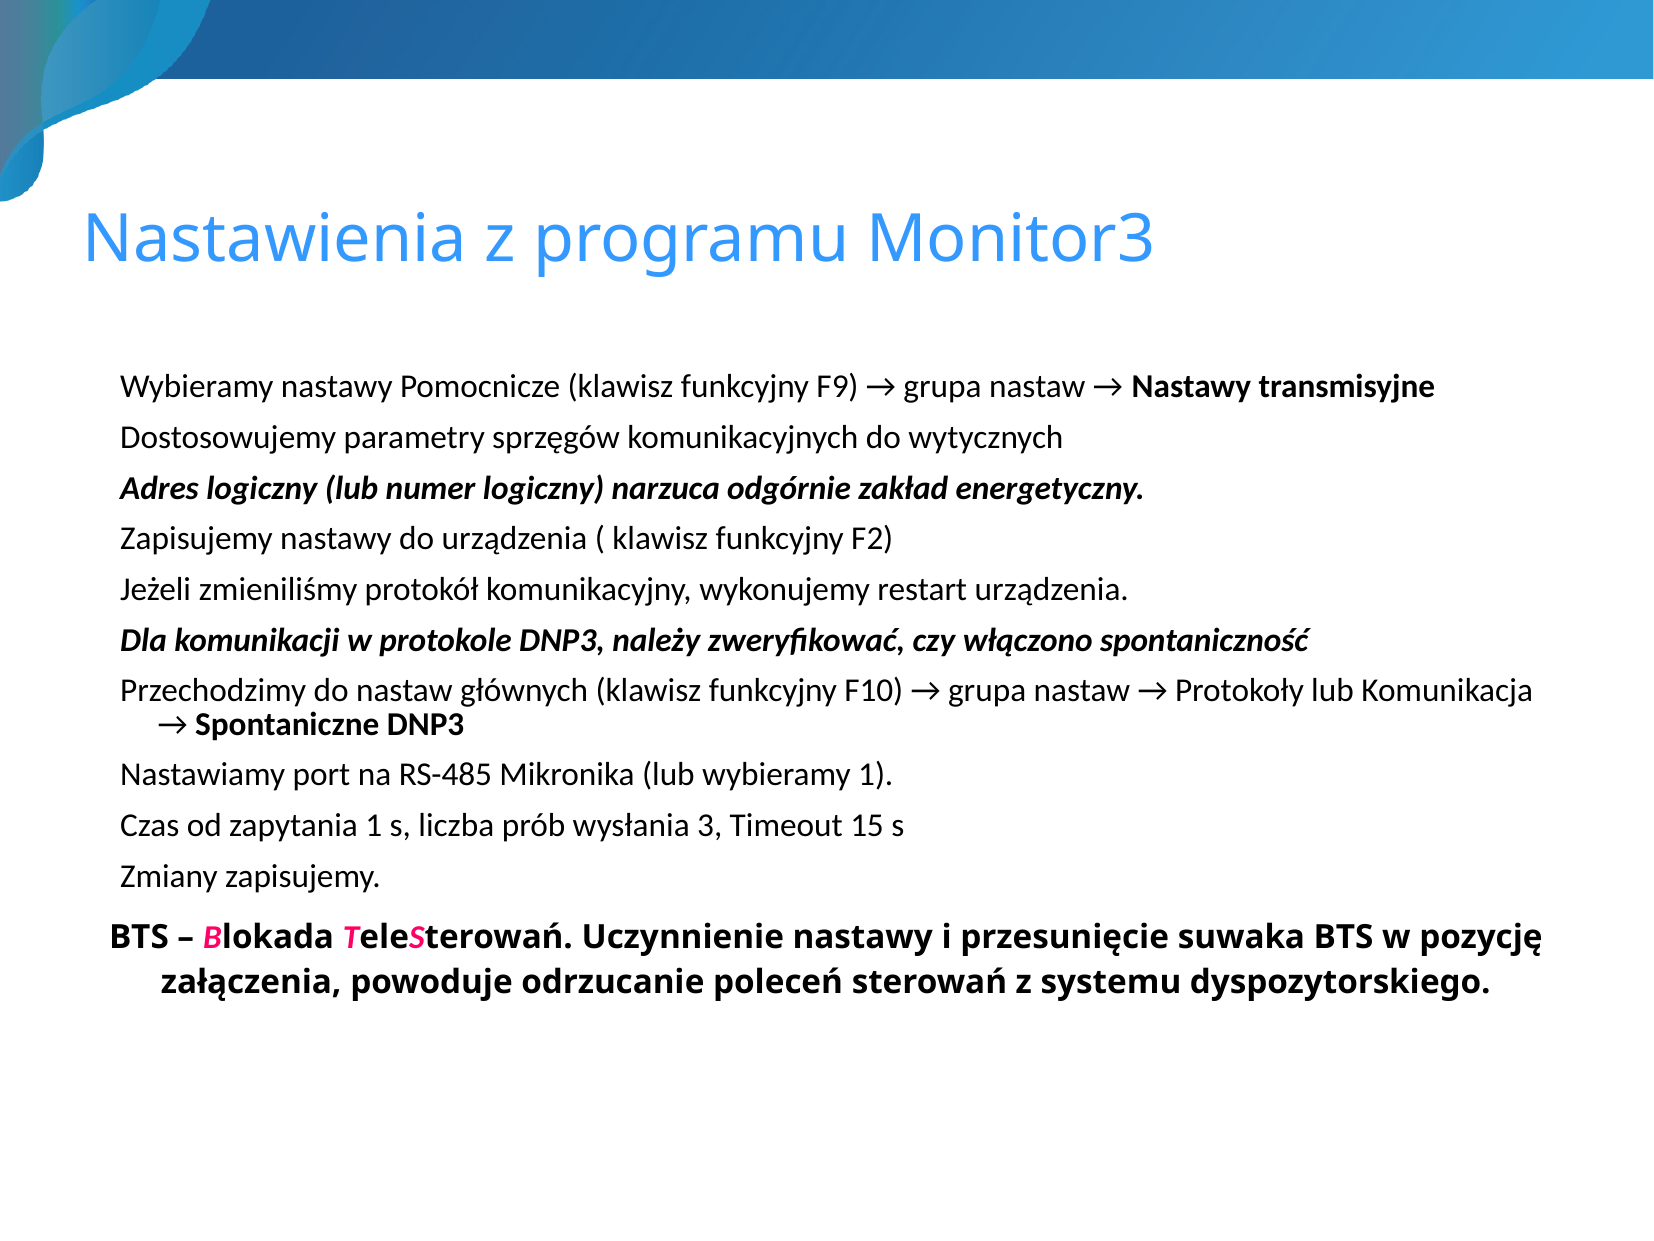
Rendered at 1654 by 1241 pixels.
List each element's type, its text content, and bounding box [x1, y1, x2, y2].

title Nastawienia z programu Monitor3 [82, 132, 1571, 340]
list Wybieramy nastawy Pomocnicze (klawisz funkcyjny F9) → grupa nastaw → Nastawy transmisyjne Dostosowujemy parametry sprzęgów komunikacyjnych do wytycznych Adres logiczny (lub numer logiczny) narzuca odgórnie zakład energetyczny. Zapisujemy nastawy do urządzenia ( klawisz funkcyjny F2) Jeżeli zmieniliśmy protokół komunikacyjny, wykonujemy restart urządzenia. Dla komunikacji w protokole DNP3, należy zweryfikować, czy włączono spontaniczność Przechodzimy do nastaw głównych (klawisz funkcyjny F10) → grupa nastaw → Protokoły lub Komunikacja → Spontaniczne DNP3 Nastawiamy port na RS-485 Mikronika (lub wybieramy 1). Czas od zapytania 1 s, liczba prób wysłania 3, Timeout 15 s Zmiany zapisujemy. BTS – Blokada TeleSterowań. Uczynnienie nastawy i przesunięcie suwaka BTS w pozycję załączenia, powoduje odrzucanie poleceń sterowań z systemu dyspozytorskiego. [82, 372, 1571, 1093]
picture [0, 0, 1654, 1241]
